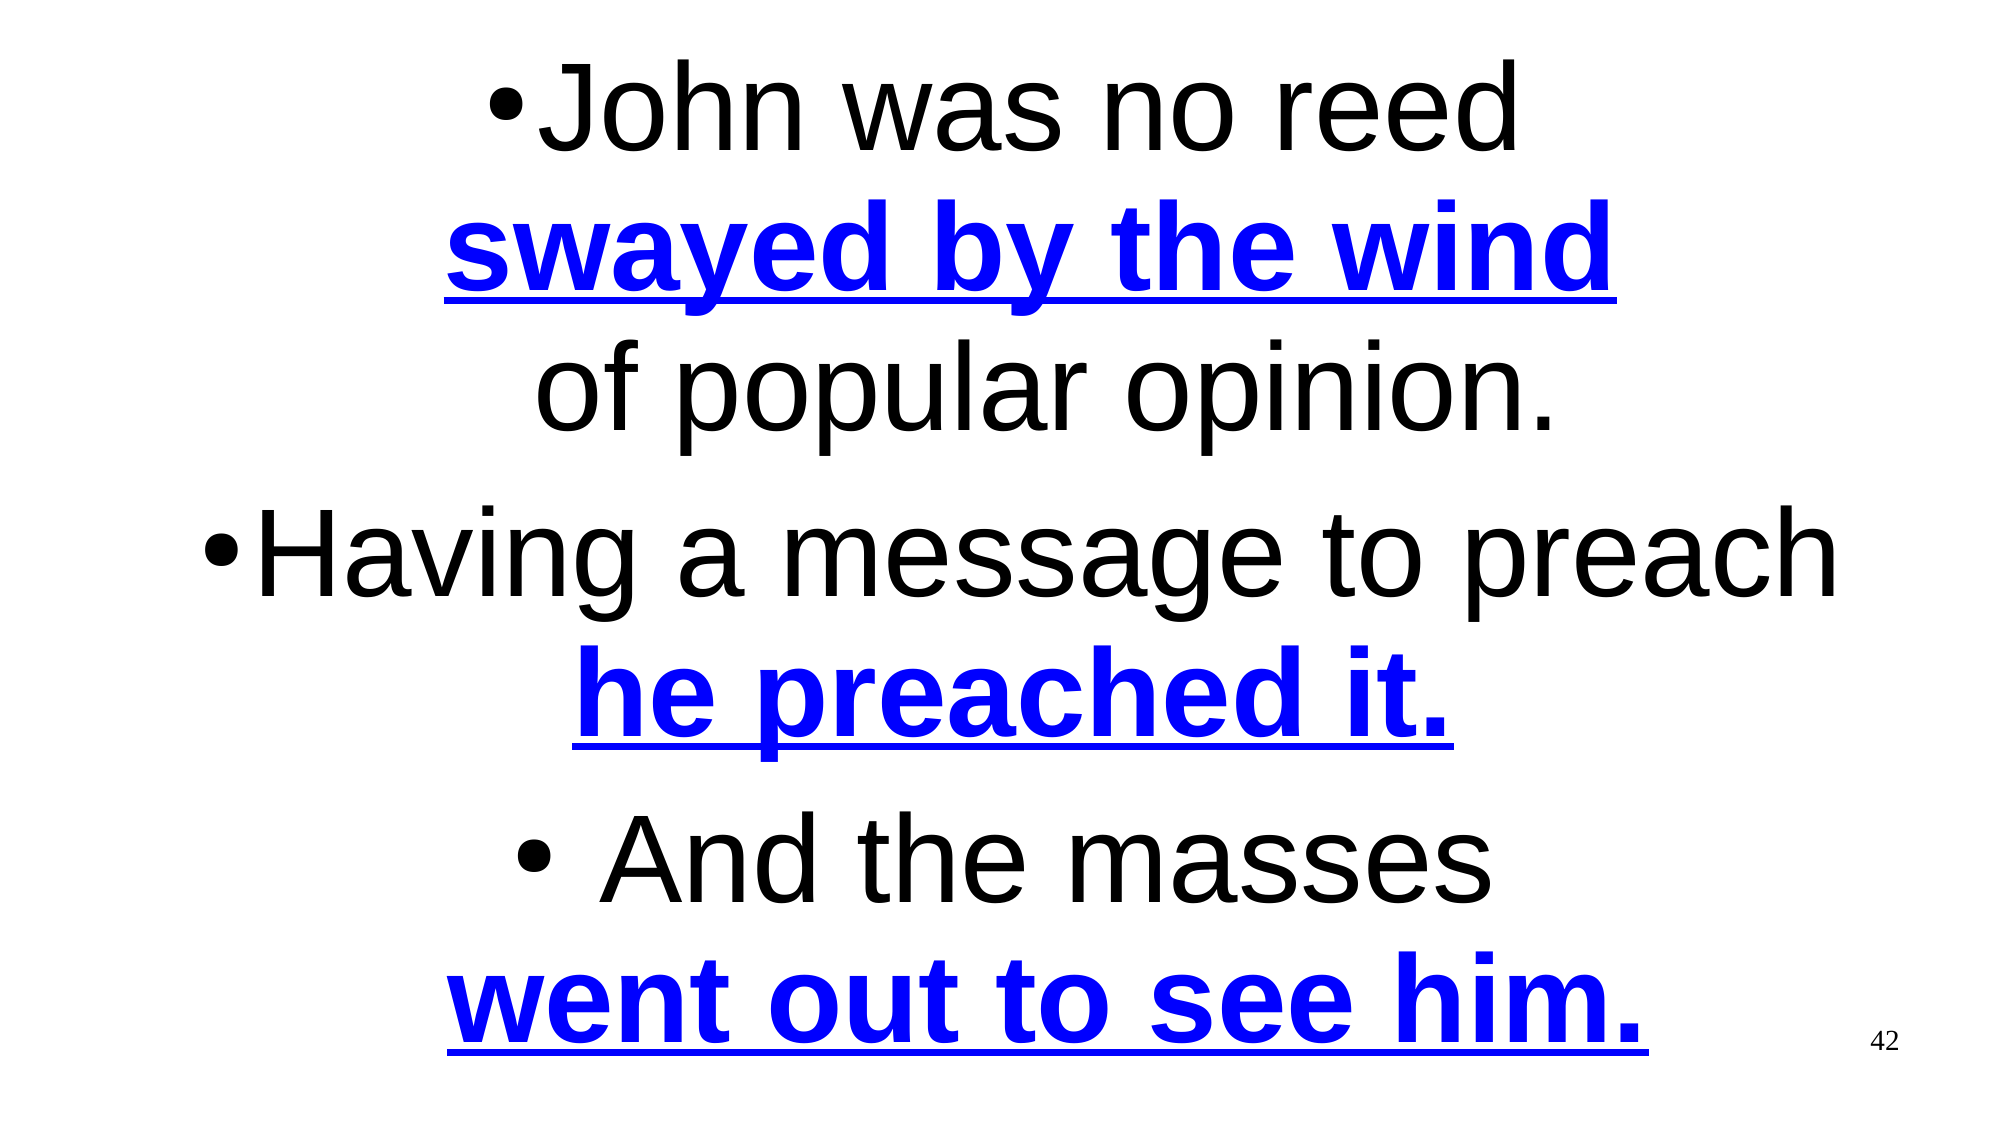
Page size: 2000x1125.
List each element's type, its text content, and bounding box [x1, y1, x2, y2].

list John was no reed swayed by the wind of popular opinion. Having a message to preach he preached it. And the masses went out to see him. [37, 37, 1988, 1088]
